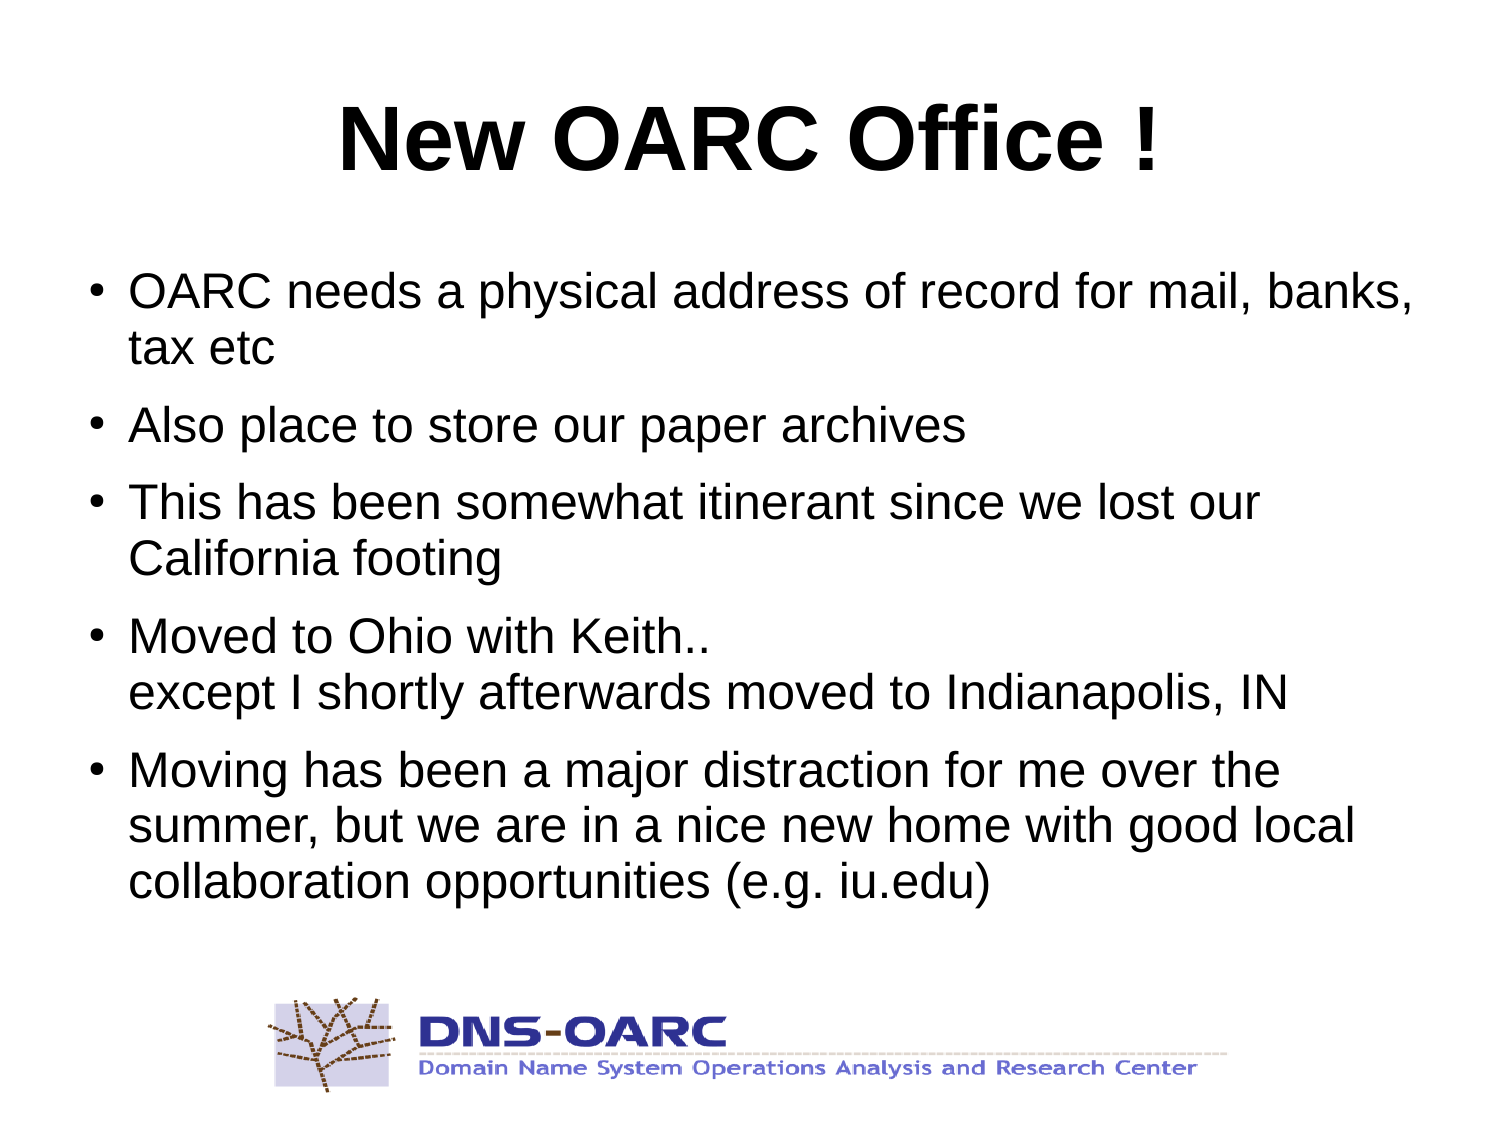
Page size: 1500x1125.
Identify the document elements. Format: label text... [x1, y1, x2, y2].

list OARC needs a physical address of record for mail, banks, tax etc Also place to store our paper archives This has been somewhat itinerant since we lost our California footing Moved to Ohio with Keith.. except I shortly afterwards moved to Indianapolis, IN Moving has been a major distraction for me over the summer, but we are in a nice new home with good local collaboration opportunities (e.g. iu.edu) [75, 263, 1425, 916]
title New OARC Office ! [75, 44, 1425, 233]
picture [214, 991, 1259, 1099]
